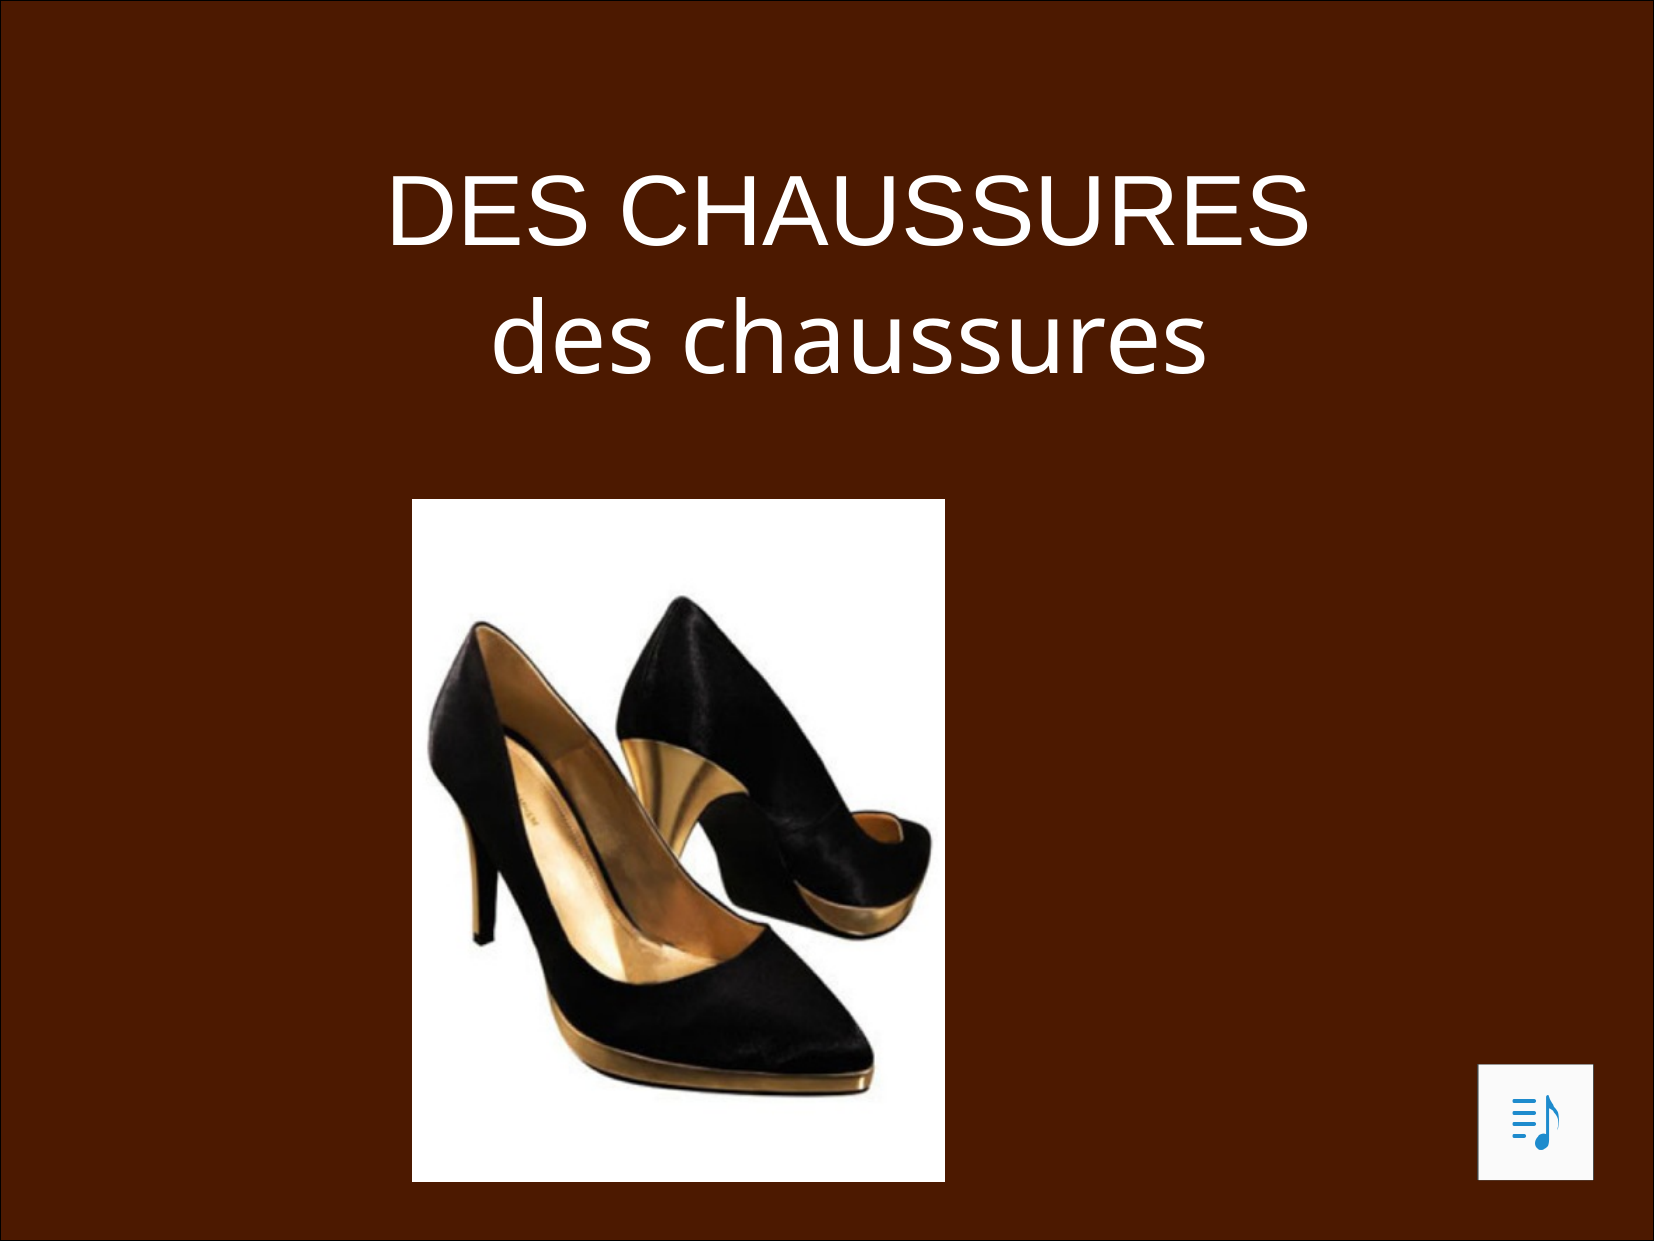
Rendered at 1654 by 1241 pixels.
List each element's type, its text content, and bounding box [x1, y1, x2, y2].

picture [412, 499, 945, 1182]
text_box [0, 0, 1654, 1241]
text_box DES CHAUSSURES des chaussures [370, 147, 1329, 450]
